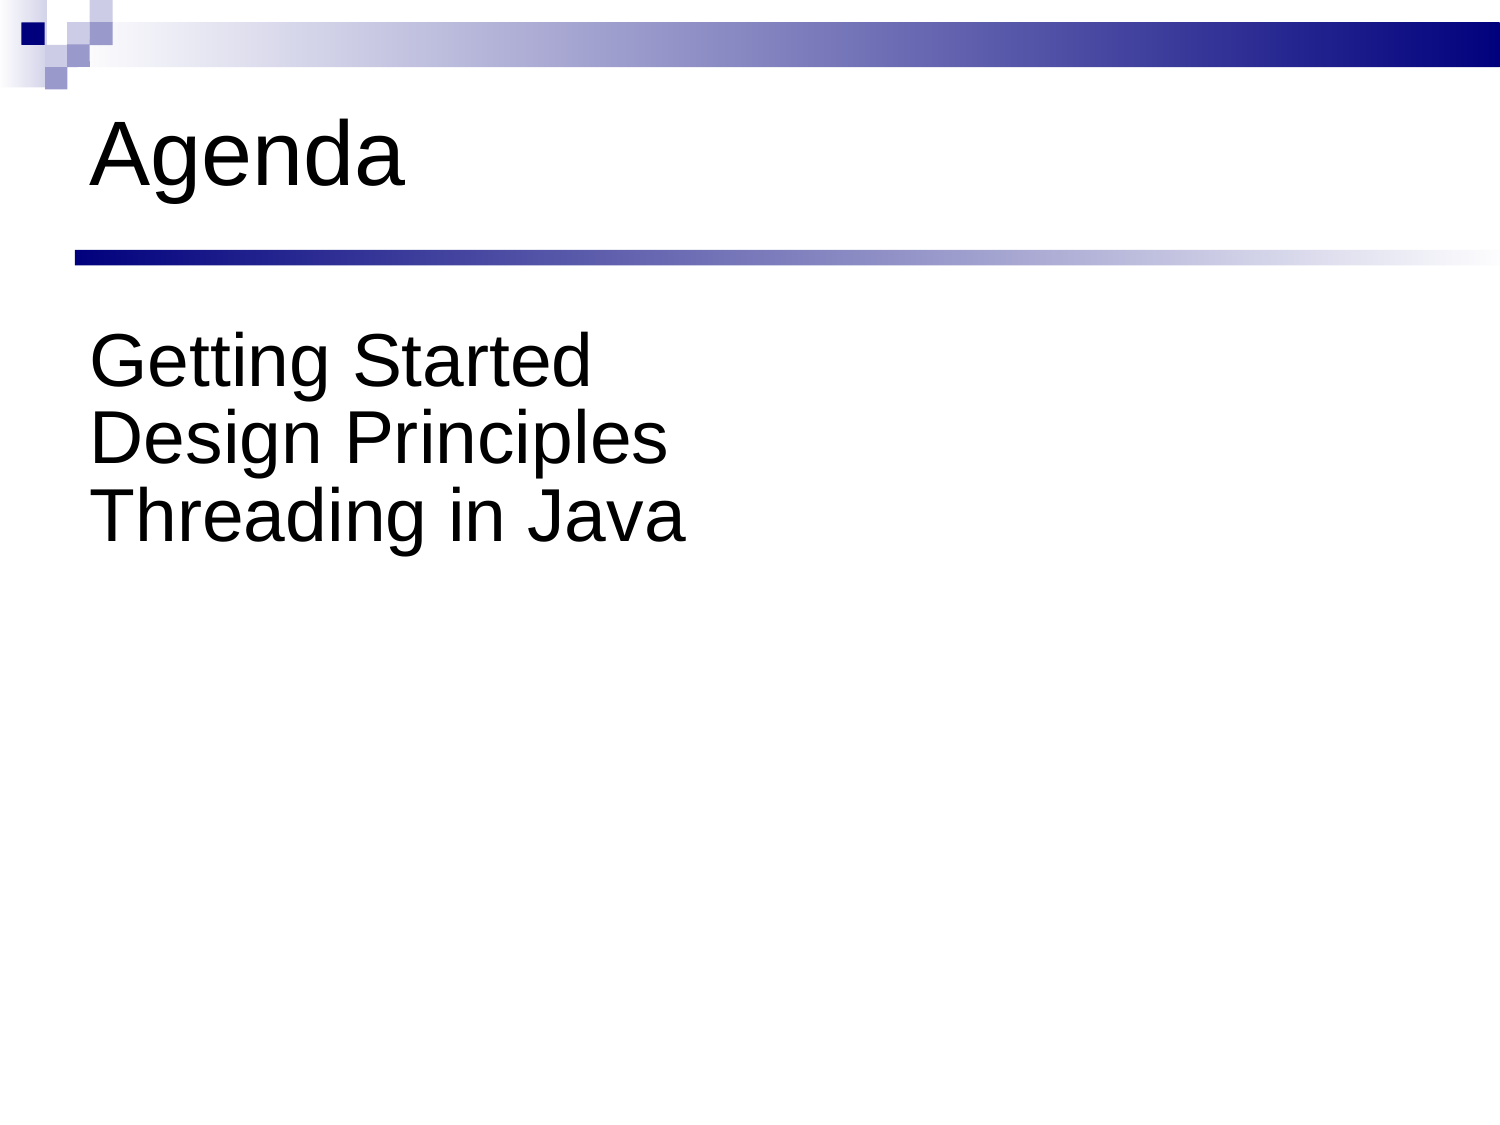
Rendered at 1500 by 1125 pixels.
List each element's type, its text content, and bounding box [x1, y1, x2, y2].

list Getting Started Design Principles Threading in Java [74, 324, 1450, 1063]
title Agenda [75, 75, 1426, 238]
